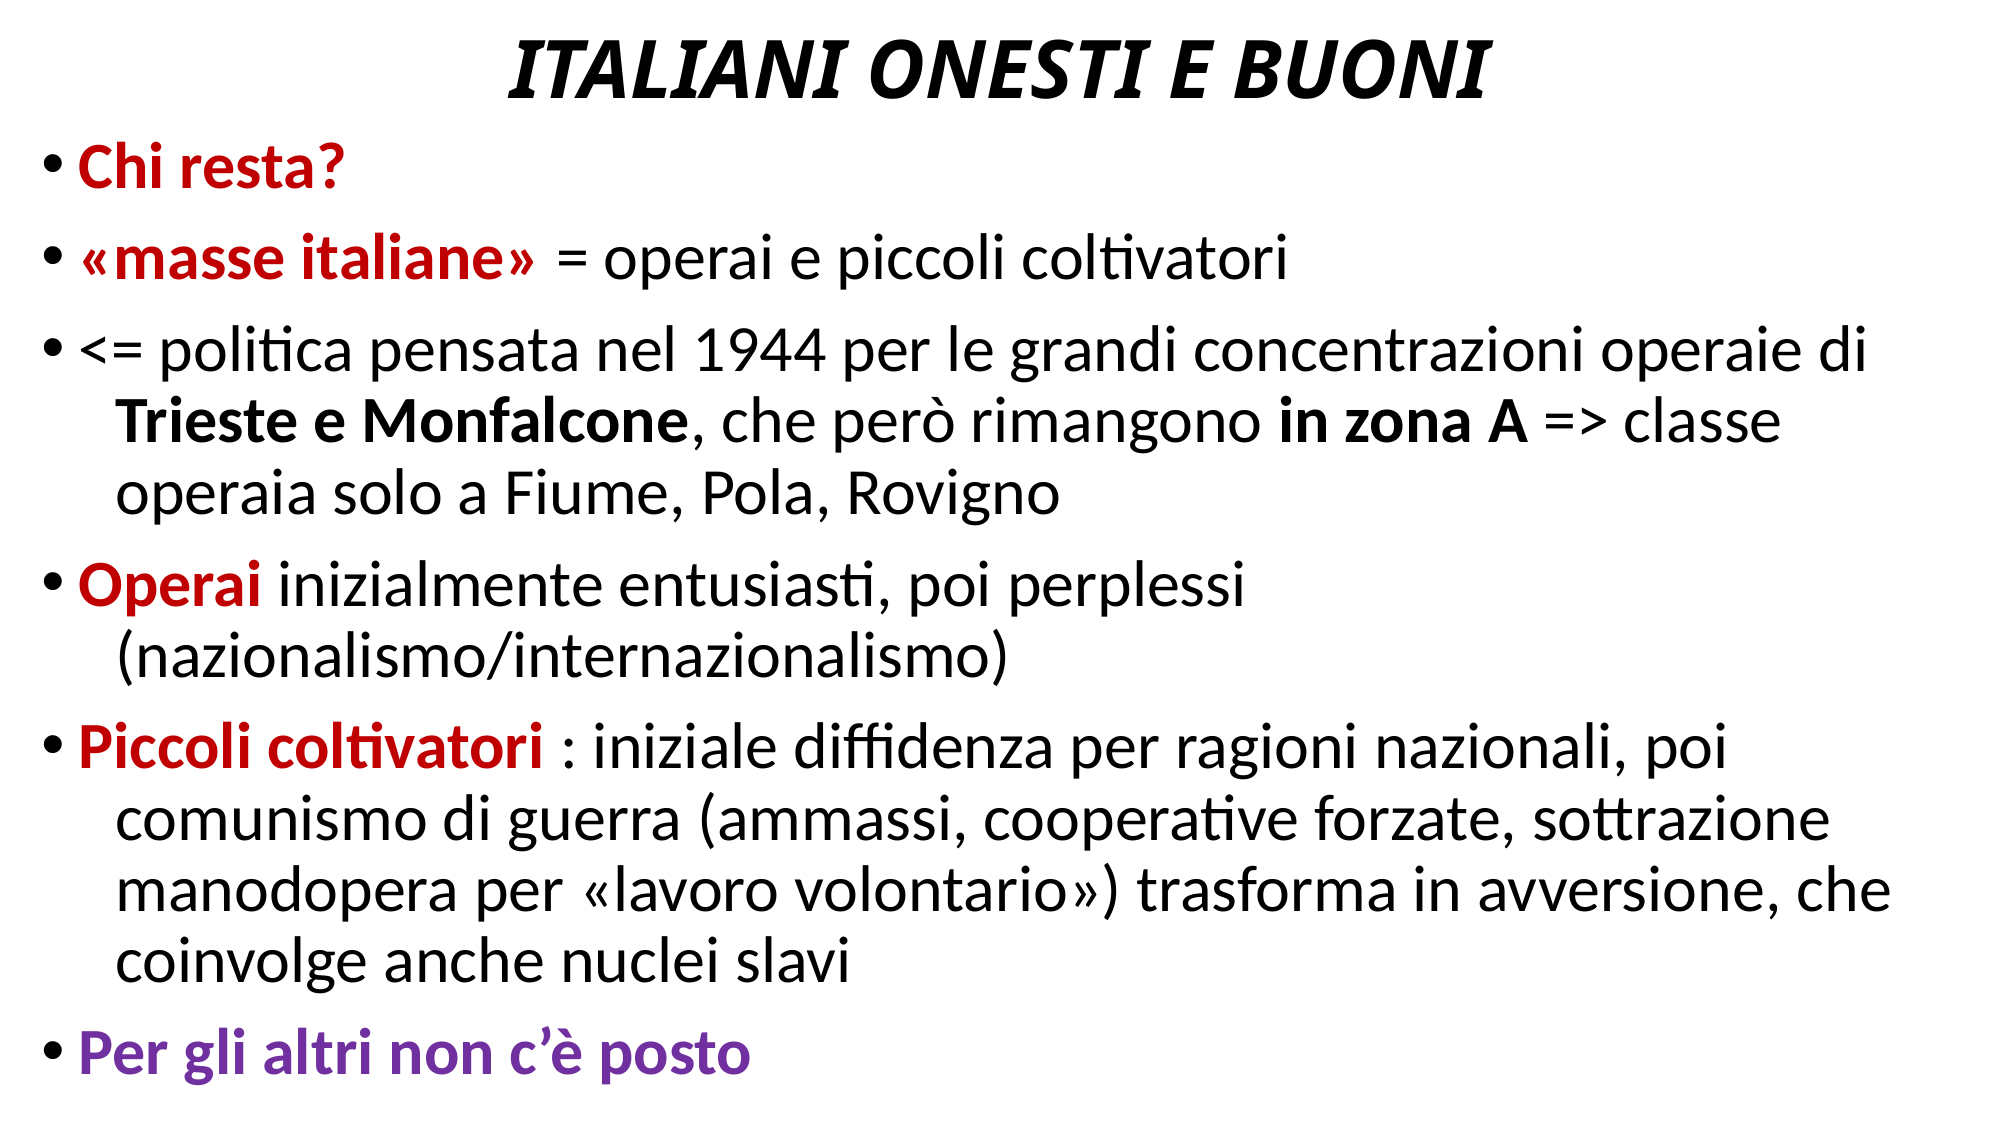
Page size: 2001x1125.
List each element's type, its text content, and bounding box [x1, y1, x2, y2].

list Chi resta? «masse italiane» = operai e piccoli coltivatori <= politica pensata nel 1944 per le grandi concentrazioni operaie di Trieste e Monfalcone, che però rimangono in zona A => classe operaia solo a Fiume, Pola, Rovigno Operai inizialmente entusiasti, poi perplessi (nazionalismo/internazionalismo) Piccoli coltivatori : iniziale diffidenza per ragioni nazionali, poi comunismo di guerra (ammassi, cooperative forzate, sottrazione manodopera per «lavoro volontario») trasforma in avversione, che coinvolge anche nuclei slavi Per gli altri non c’è posto [26, 123, 1970, 1105]
title ITALIANI ONESTI E BUONI [137, 20, 1863, 123]
